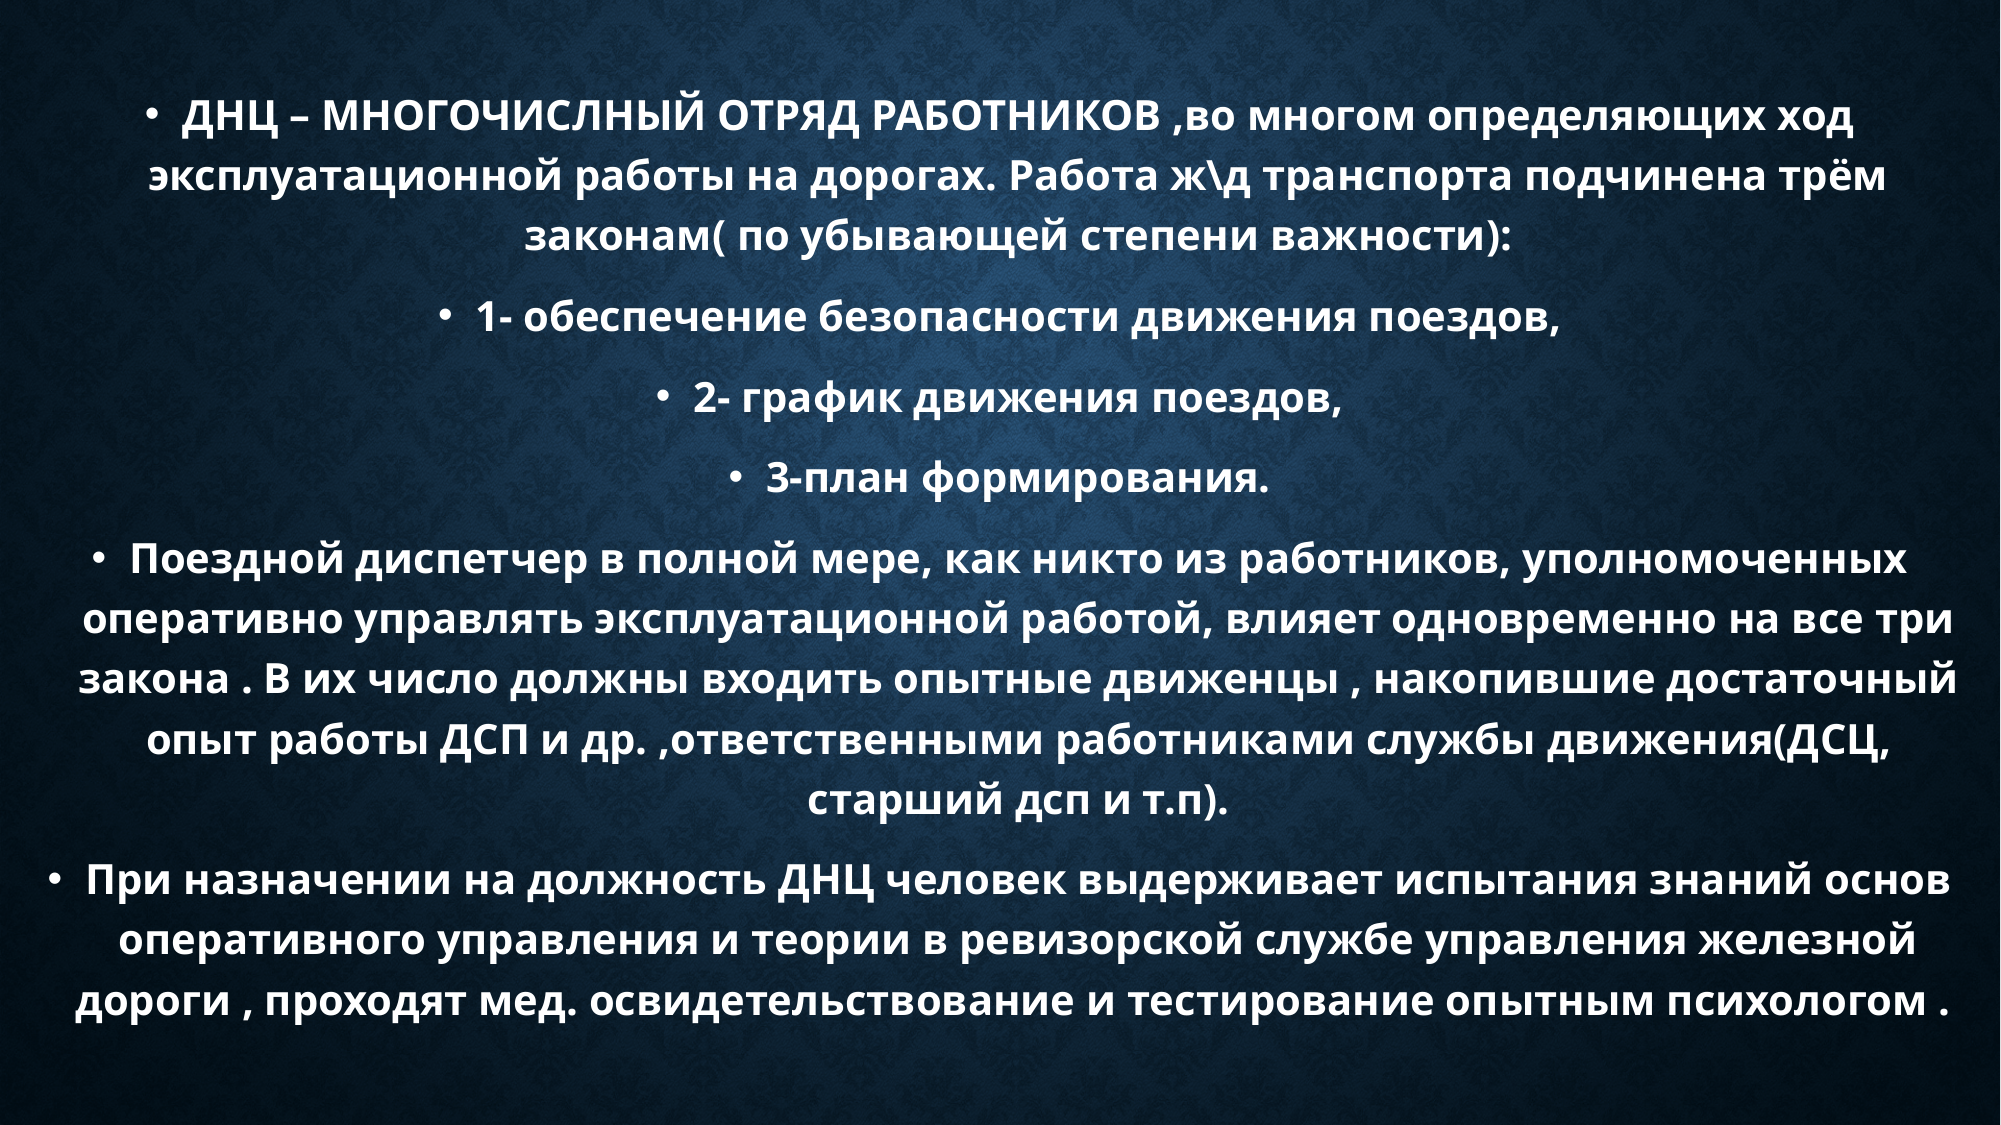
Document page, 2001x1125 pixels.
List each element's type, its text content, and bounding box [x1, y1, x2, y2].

list ДНЦ – МНОГОЧИСЛНЫЙ ОТРЯД РАБОТНИКОВ ,во многом определяющих ход эксплуатационной работы на дорогах. Работа ж\д транспорта подчинена трём законам( по убывающей степени важности): 1- обеспечение безопасности движения поездов, 2- график движения поездов, 3-план формирования. Поездной диспетчер в полной мере, как никто из работников, уполномоченных оперативно управлять эксплуатационной работой, влияет одновременно на все три закона . В их число должны входить опытные движенцы , накопившие достаточный опыт работы ДСП и др. ,ответственными работниками службы движения(ДСЦ, старший дсп и т.п). При назначении на должность ДНЦ человек выдерживает испытания знаний основ оперативного управления и теории в ревизорской службе управления железной дороги , проходят мед. освидетельствование и тестирование опытным психологом . [0, 0, 2000, 1125]
